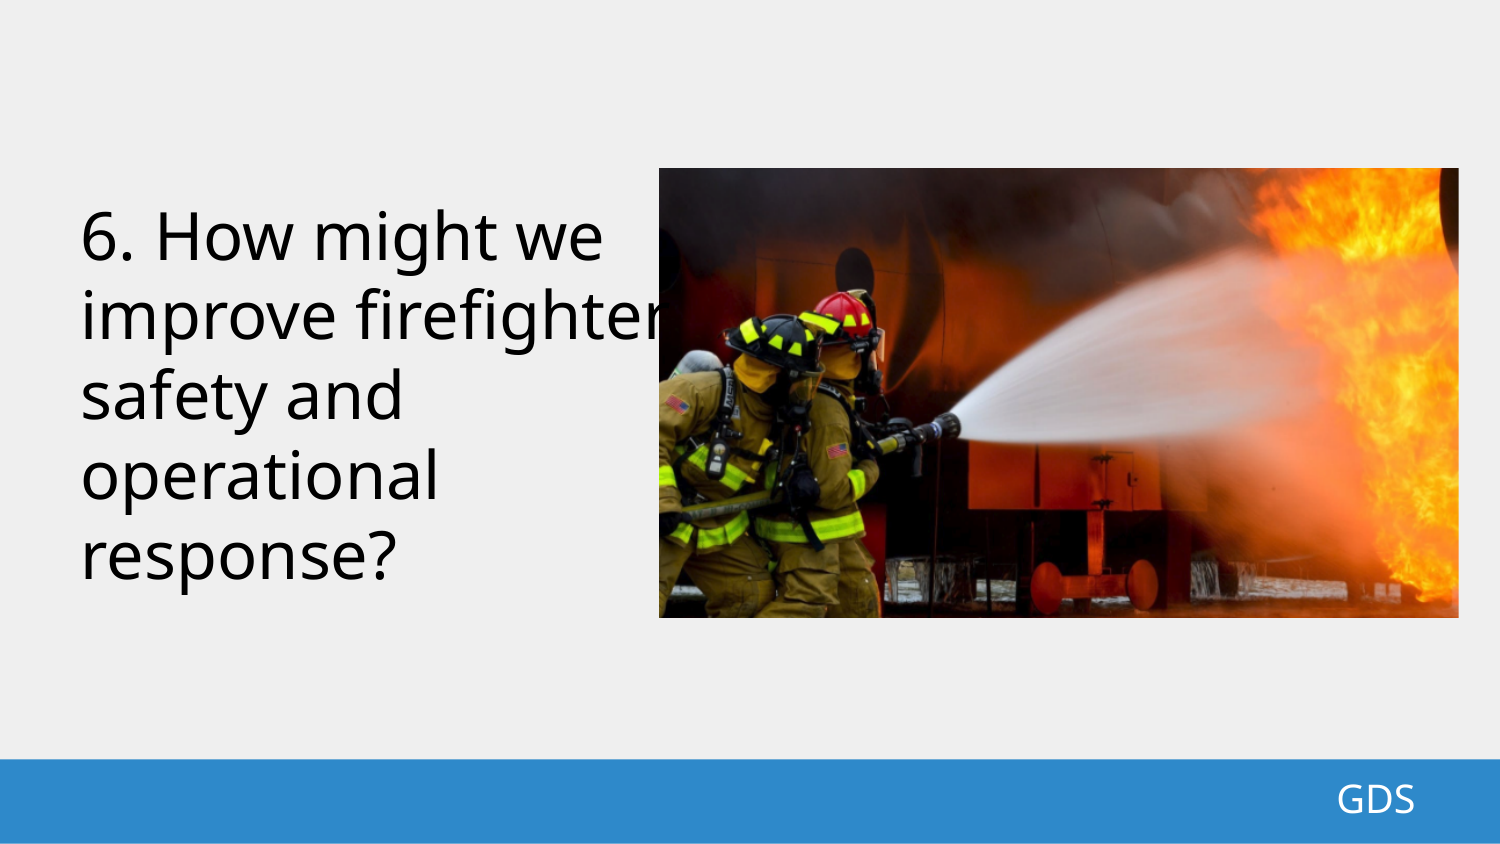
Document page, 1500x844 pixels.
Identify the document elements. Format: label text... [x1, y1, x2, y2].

picture [694, 168, 1459, 618]
text_box 6. How might we improve firefighter safety and operational response? [77, 95, 694, 691]
